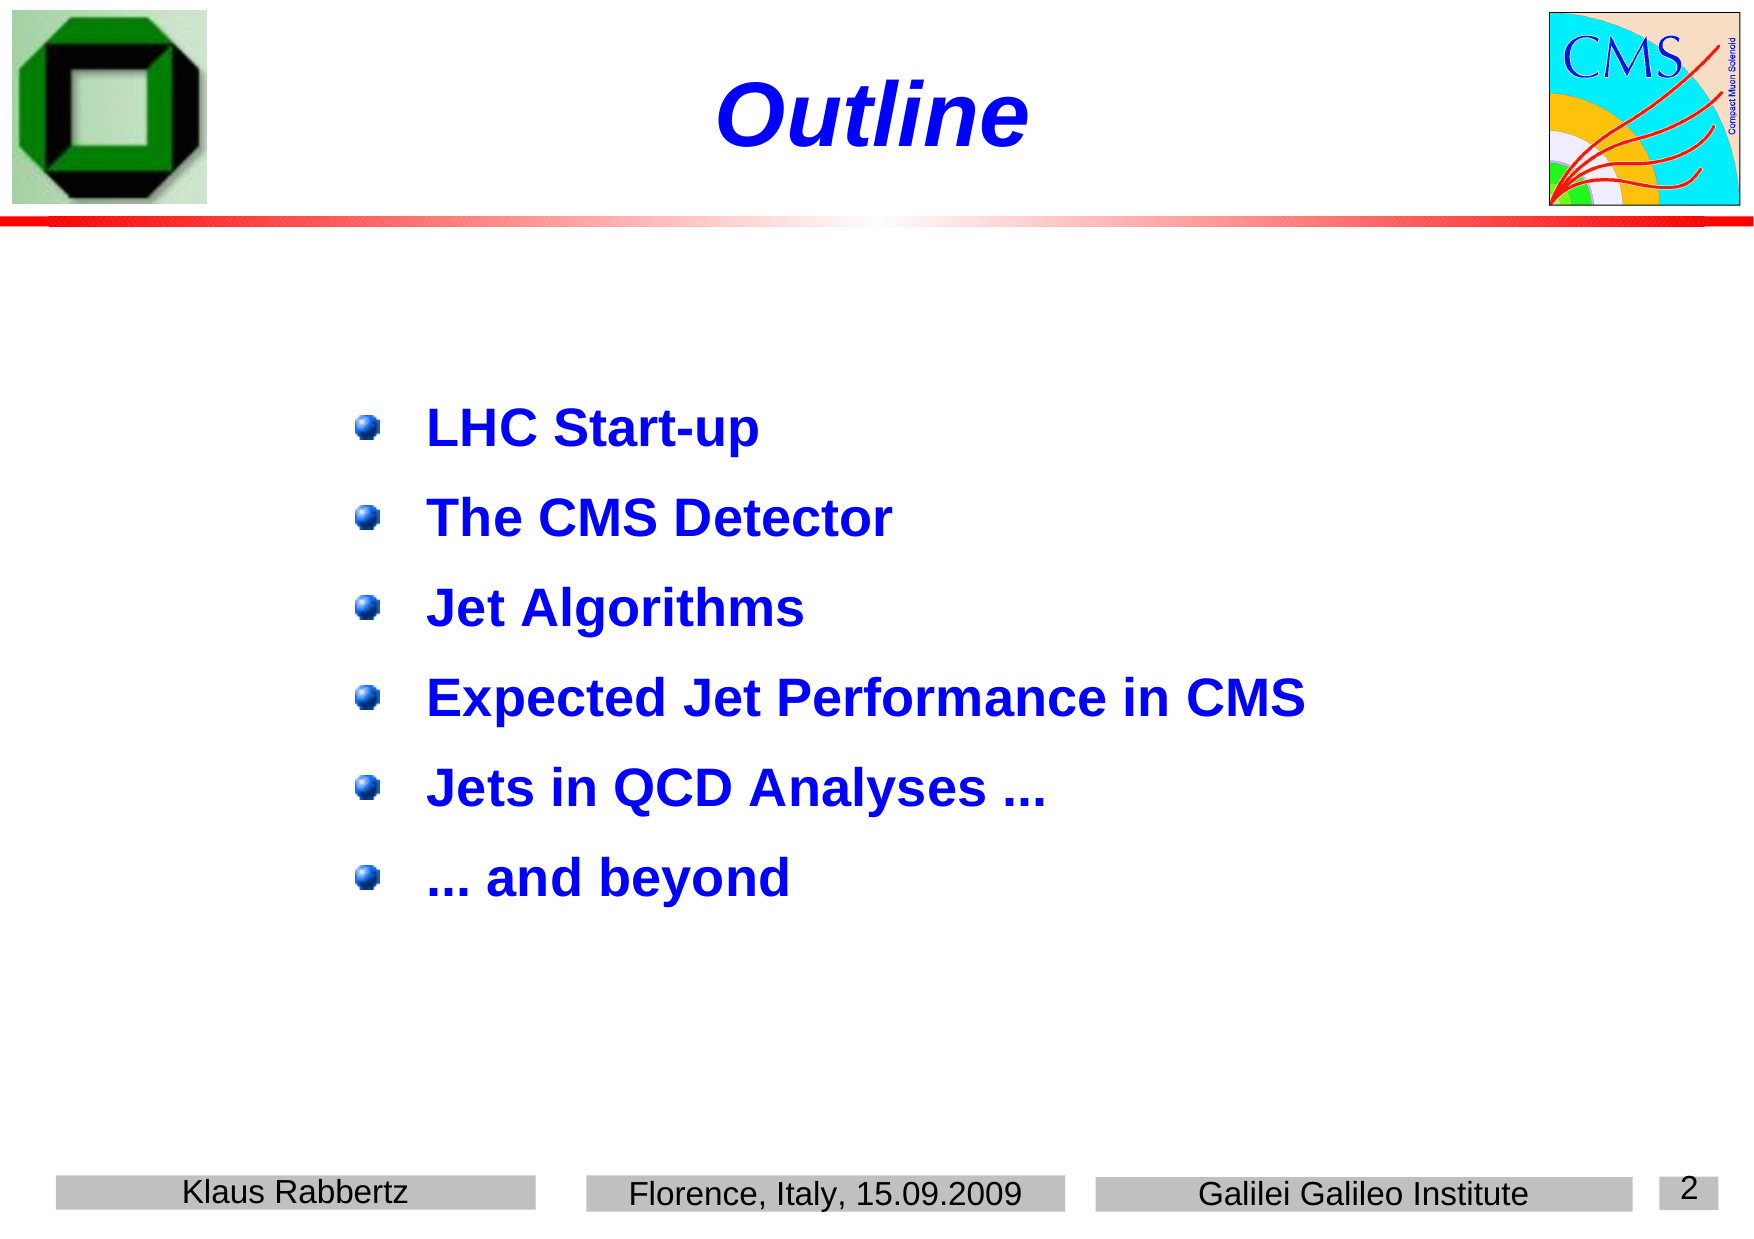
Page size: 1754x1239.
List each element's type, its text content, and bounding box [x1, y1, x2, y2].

picture [12, 10, 207, 204]
list LHC Start-up The CMS Detector Jet Algorithms Expected Jet Performance in CMS Jets in QCD Analyses ... ... and beyond [343, 397, 1410, 960]
picture [1548, 11, 1741, 206]
title Outline [220, 16, 1525, 213]
